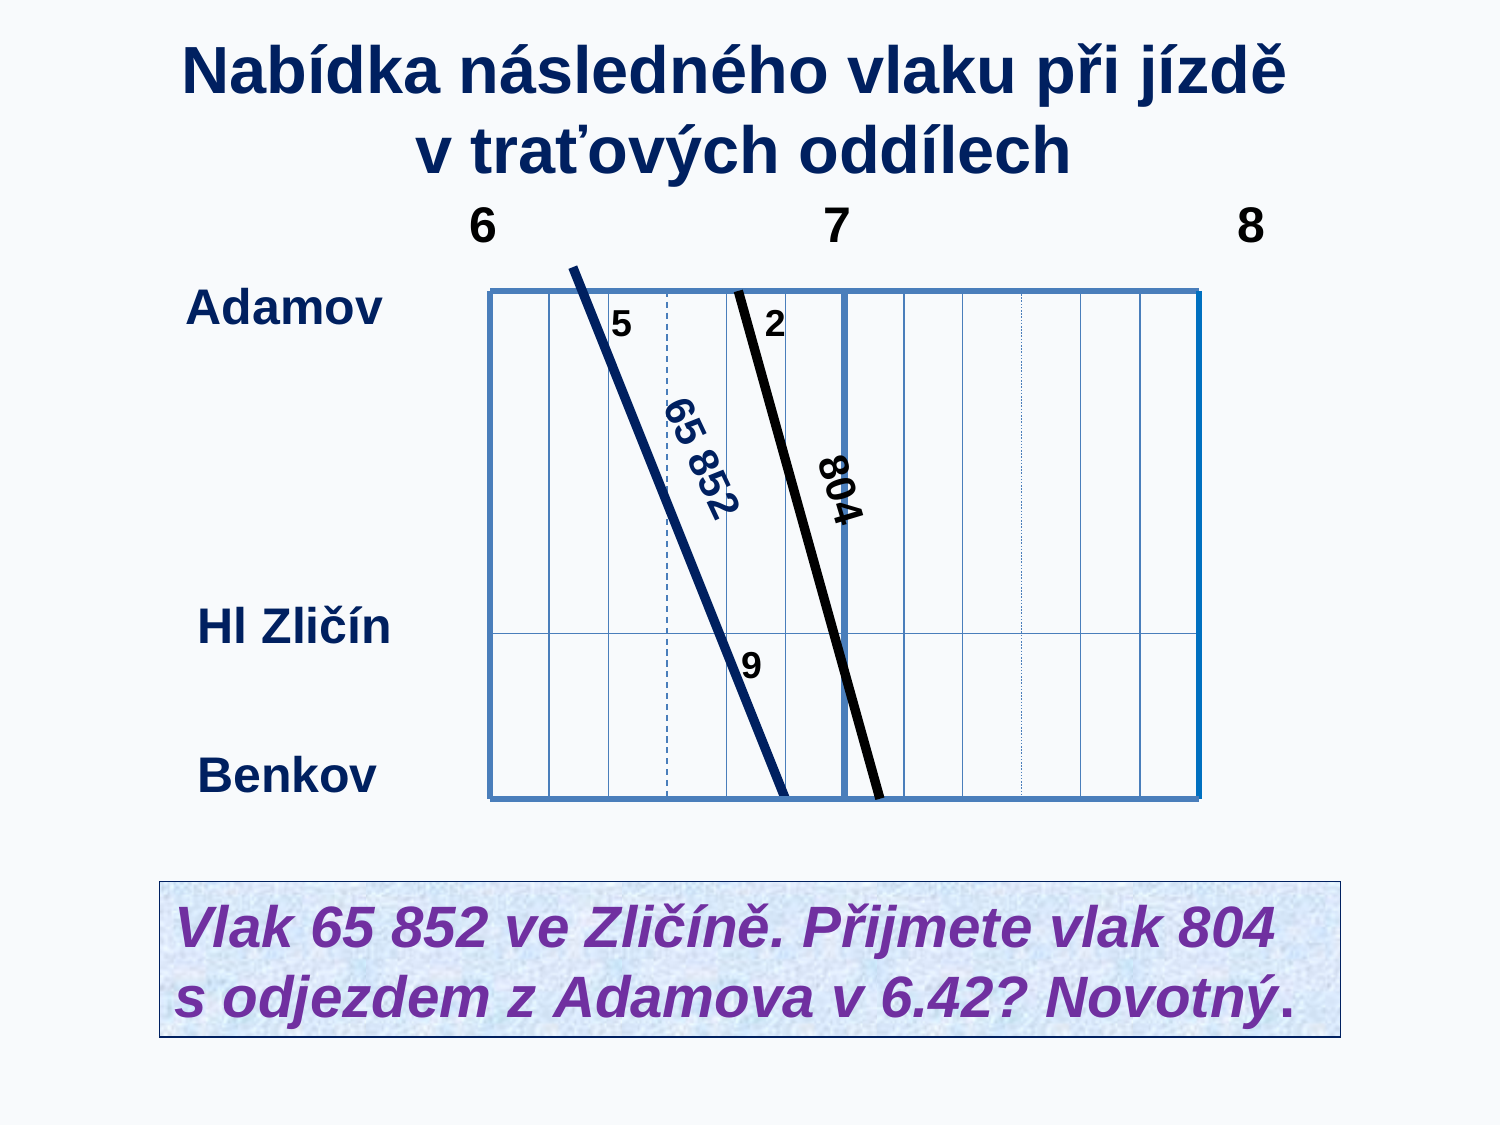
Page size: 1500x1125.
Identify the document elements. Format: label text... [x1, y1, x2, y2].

text_box 2 [749, 290, 810, 352]
text_box 6 [454, 195, 538, 261]
text_box Hl Zličín [183, 586, 479, 662]
text_box Nabídka následného vlaku při jízdě v traťových oddílech [29, 19, 1459, 195]
text_box 9 [726, 633, 786, 694]
text_box 804 [797, 432, 912, 621]
text_box 65 852 [641, 372, 776, 560]
text_box 8 [1222, 195, 1306, 261]
text_box Vlak 65 852 ve Zličíně. Přijmete vlak 804 s odjezdem z Adamova v 6.42? Novotný. [159, 881, 1341, 1037]
text_box 7 [809, 195, 892, 261]
text_box Benkov [183, 734, 479, 811]
text_box Adamov [171, 267, 467, 343]
text_box 5 [596, 290, 656, 352]
